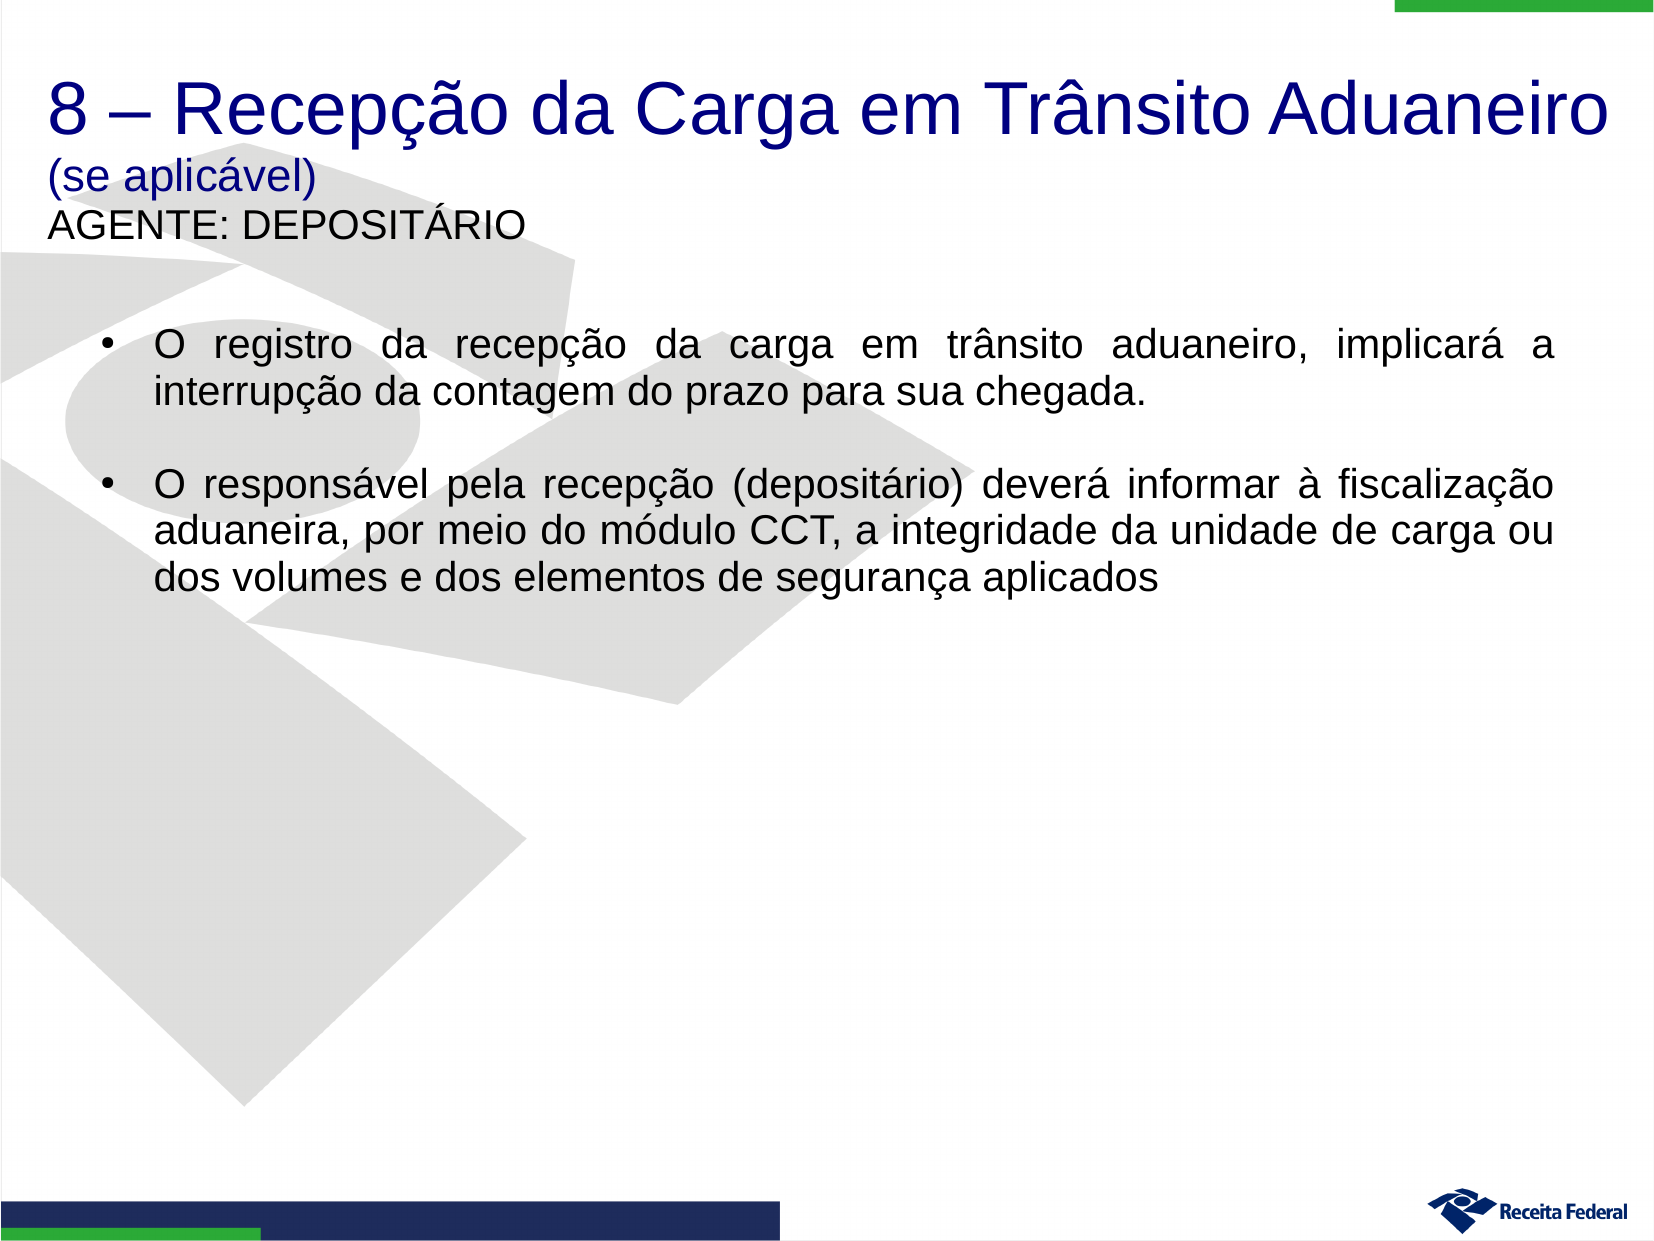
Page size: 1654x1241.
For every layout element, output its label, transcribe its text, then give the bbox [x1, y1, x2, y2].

picture [0, 0, 1654, 1241]
list O registro da recepção da carga em trânsito aduaneiro, implicará a interrupção da contagem do prazo para sua chegada. O responsável pela recepção (depositário) deverá informar à fiscalização aduaneira, por meio do módulo CCT, a integridade da unidade de carga ou dos volumes e dos elementos de segurança aplicados [82, 321, 1556, 1182]
title 8 – Recepção da Carga em Trânsito Aduaneiro (se aplicável) AGENTE: DEPOSITÁRIO [47, 66, 1654, 249]
title [82, 212, 1571, 1140]
